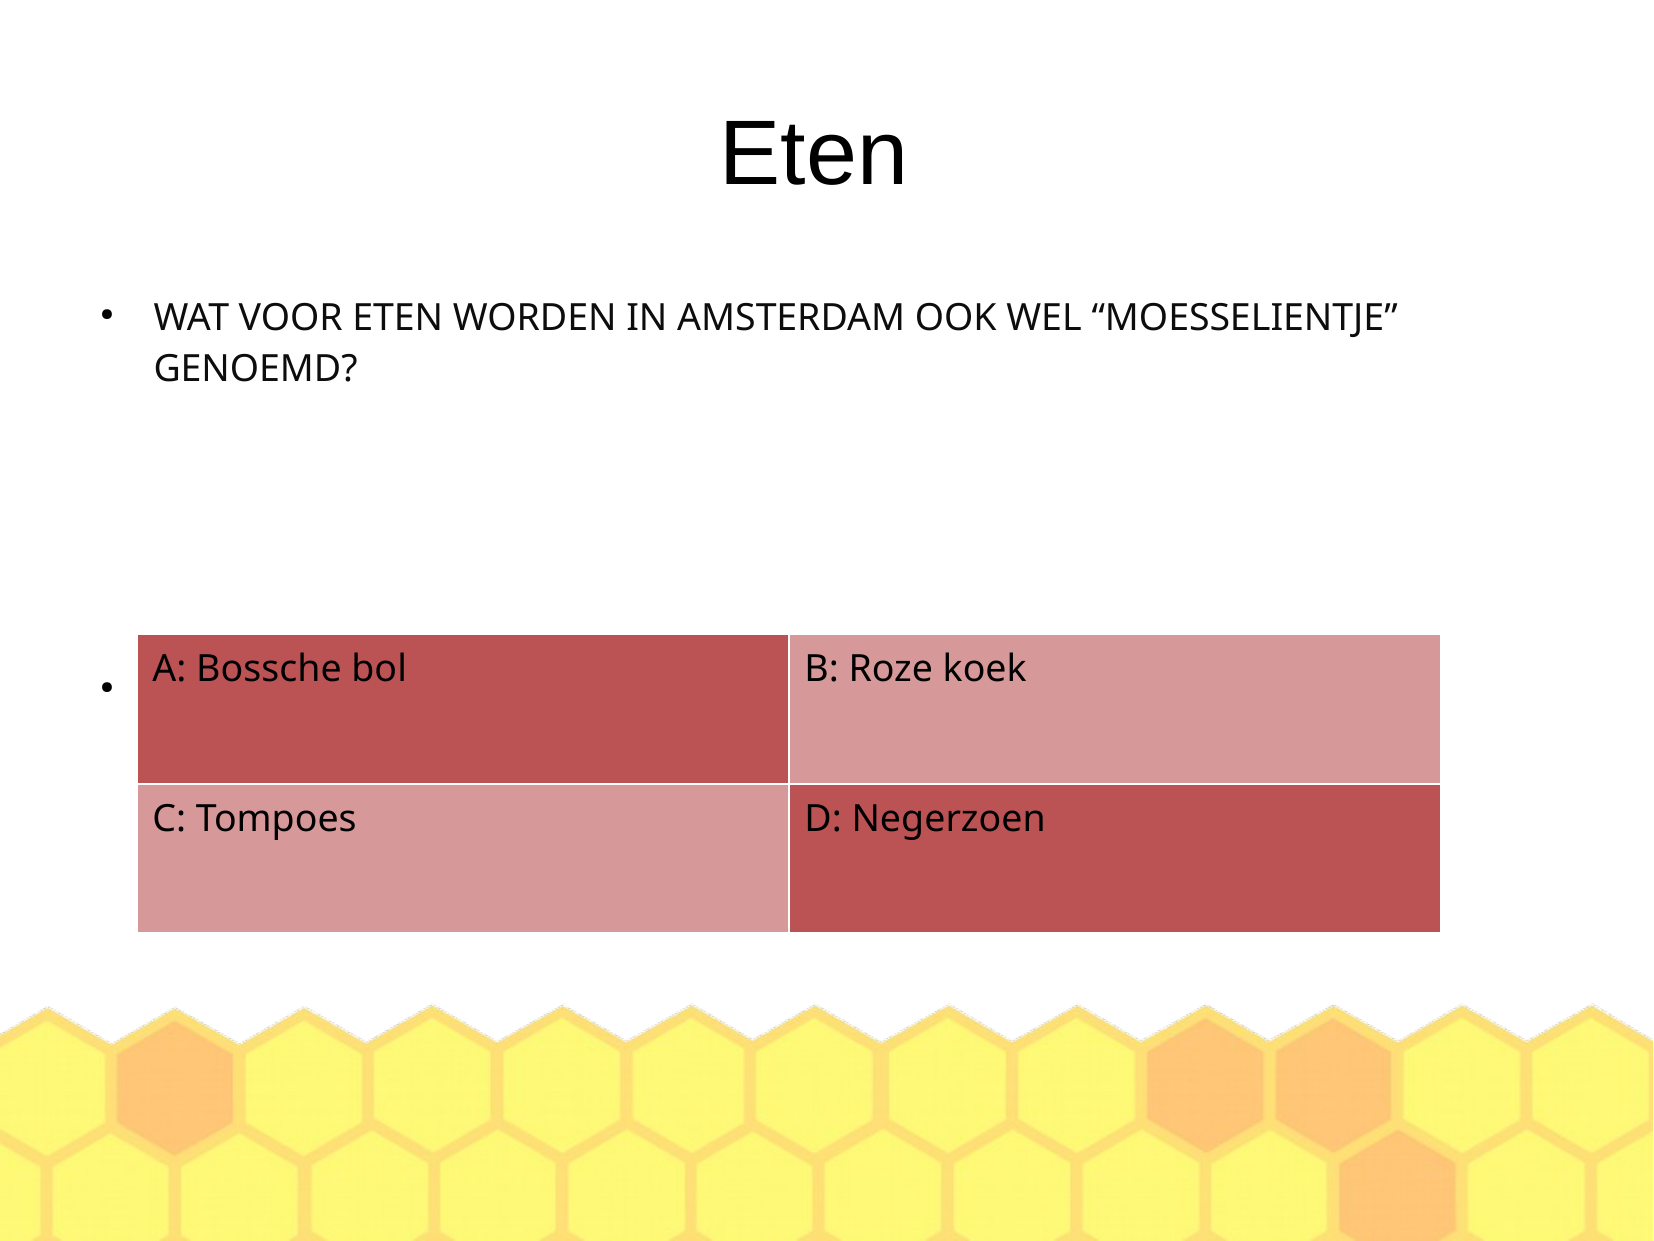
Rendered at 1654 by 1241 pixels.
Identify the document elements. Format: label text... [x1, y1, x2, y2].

table_header B: Roze koek [790, 635, 1440, 783]
title Eten [82, 49, 1571, 257]
picture [0, 1001, 1654, 1241]
table_cell D: Negerzoen [790, 785, 1440, 932]
table_header A: Bossche bol [138, 635, 788, 783]
table_cell C: Tompoes [138, 785, 788, 932]
list Wat voor eten worden in Amsterdam ook wel “moesselientje” genoemd? [82, 290, 1571, 1010]
